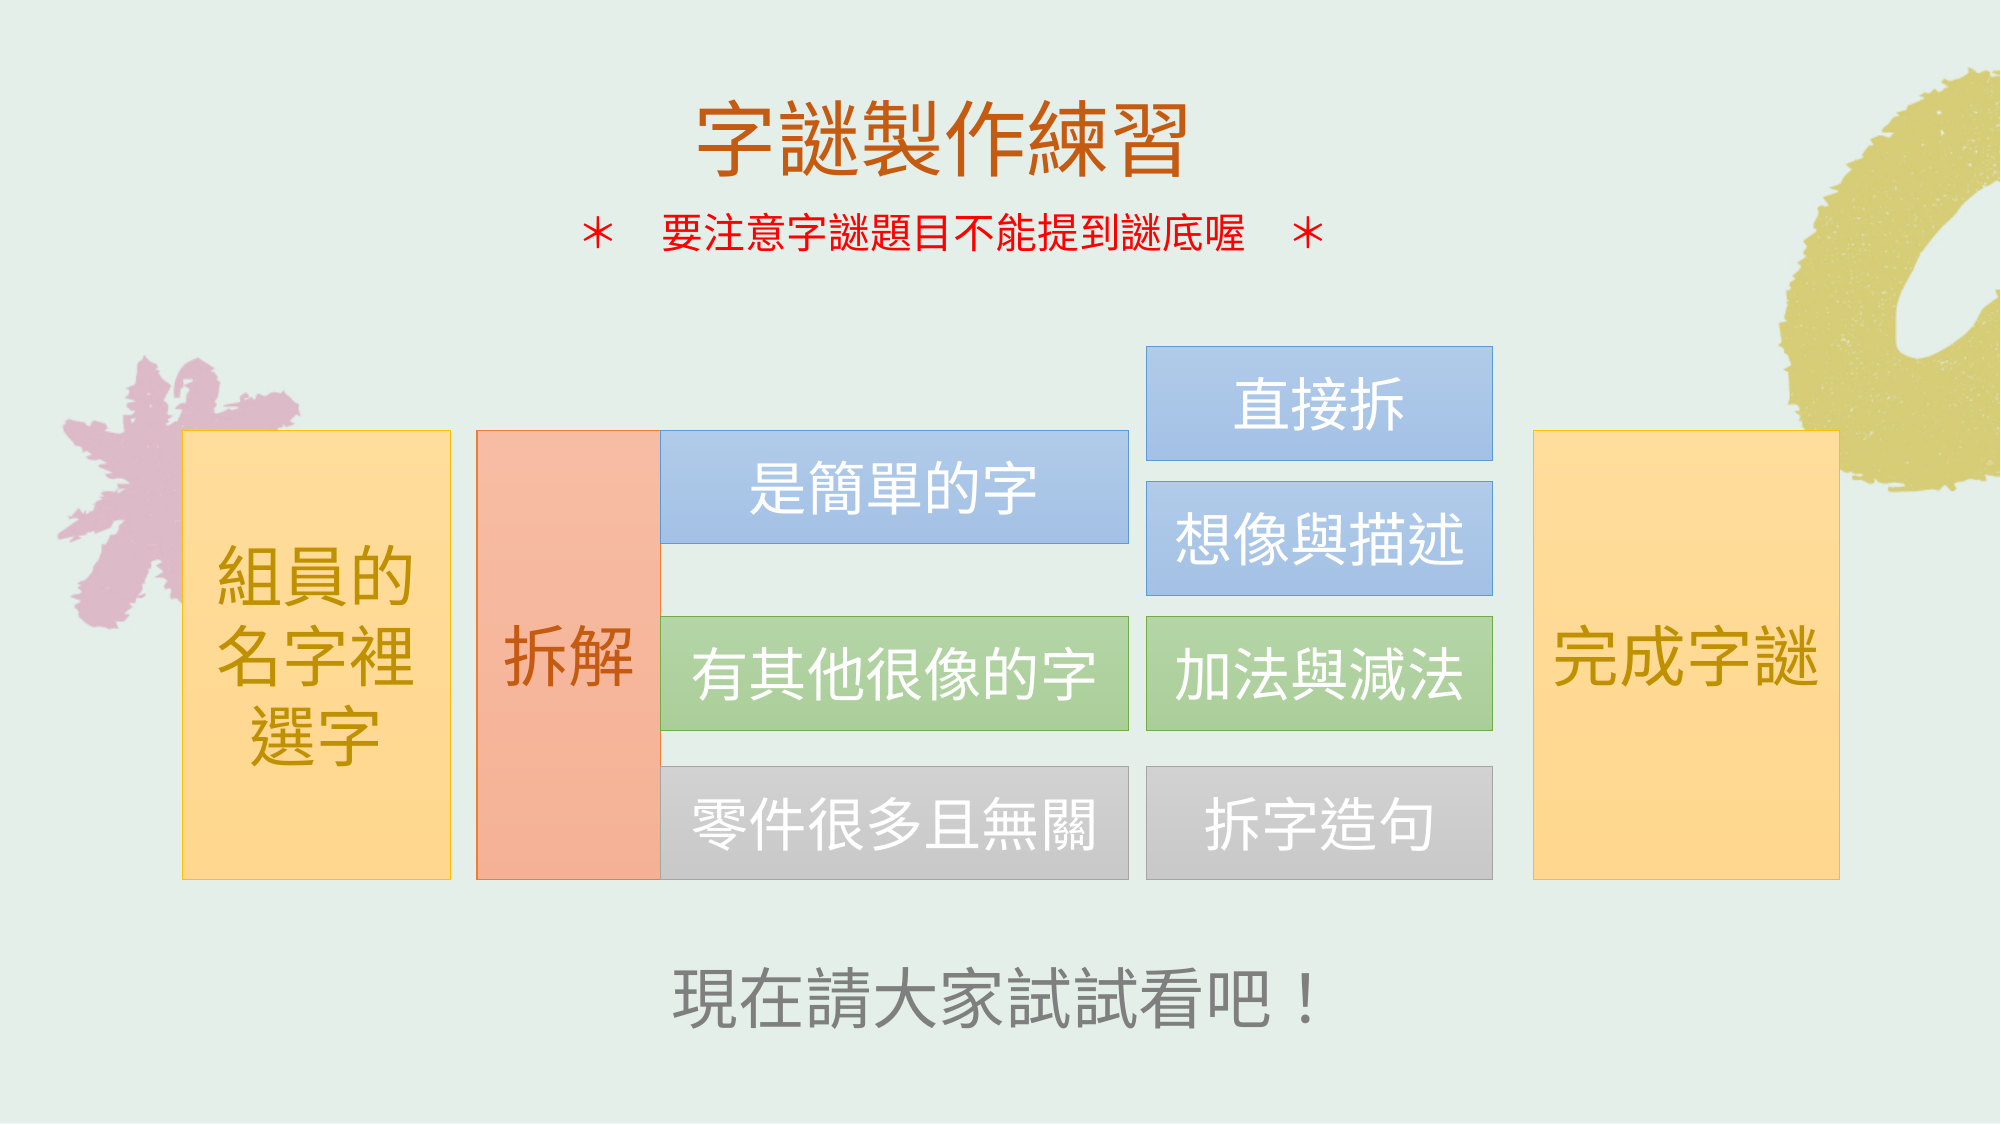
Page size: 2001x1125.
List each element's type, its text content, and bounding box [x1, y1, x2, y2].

text_box ＊ 要注意字謎題目不能提到謎底喔 ＊ [368, 155, 1509, 316]
text_box 拆字造句 [1146, 766, 1493, 880]
text_box 組員的 名字裡 選字 [182, 430, 451, 880]
text_box 直接拆 [1146, 346, 1493, 461]
text_box 完成字謎 [1533, 430, 1840, 880]
text_box 拆解 [476, 430, 661, 880]
text_box 現在請大家試試看吧！ [435, 922, 1576, 1083]
text_box 零件很多且無關 [660, 766, 1129, 880]
text_box 有其他很像的字 [660, 616, 1129, 731]
text_box 想像與描述 [1146, 481, 1493, 596]
text_box 是簡單的字 [660, 430, 1129, 544]
text_box 加法與減法 [1146, 616, 1493, 731]
picture [0, 0, 2000, 1125]
title 字謎製作練習 [673, 64, 1215, 155]
